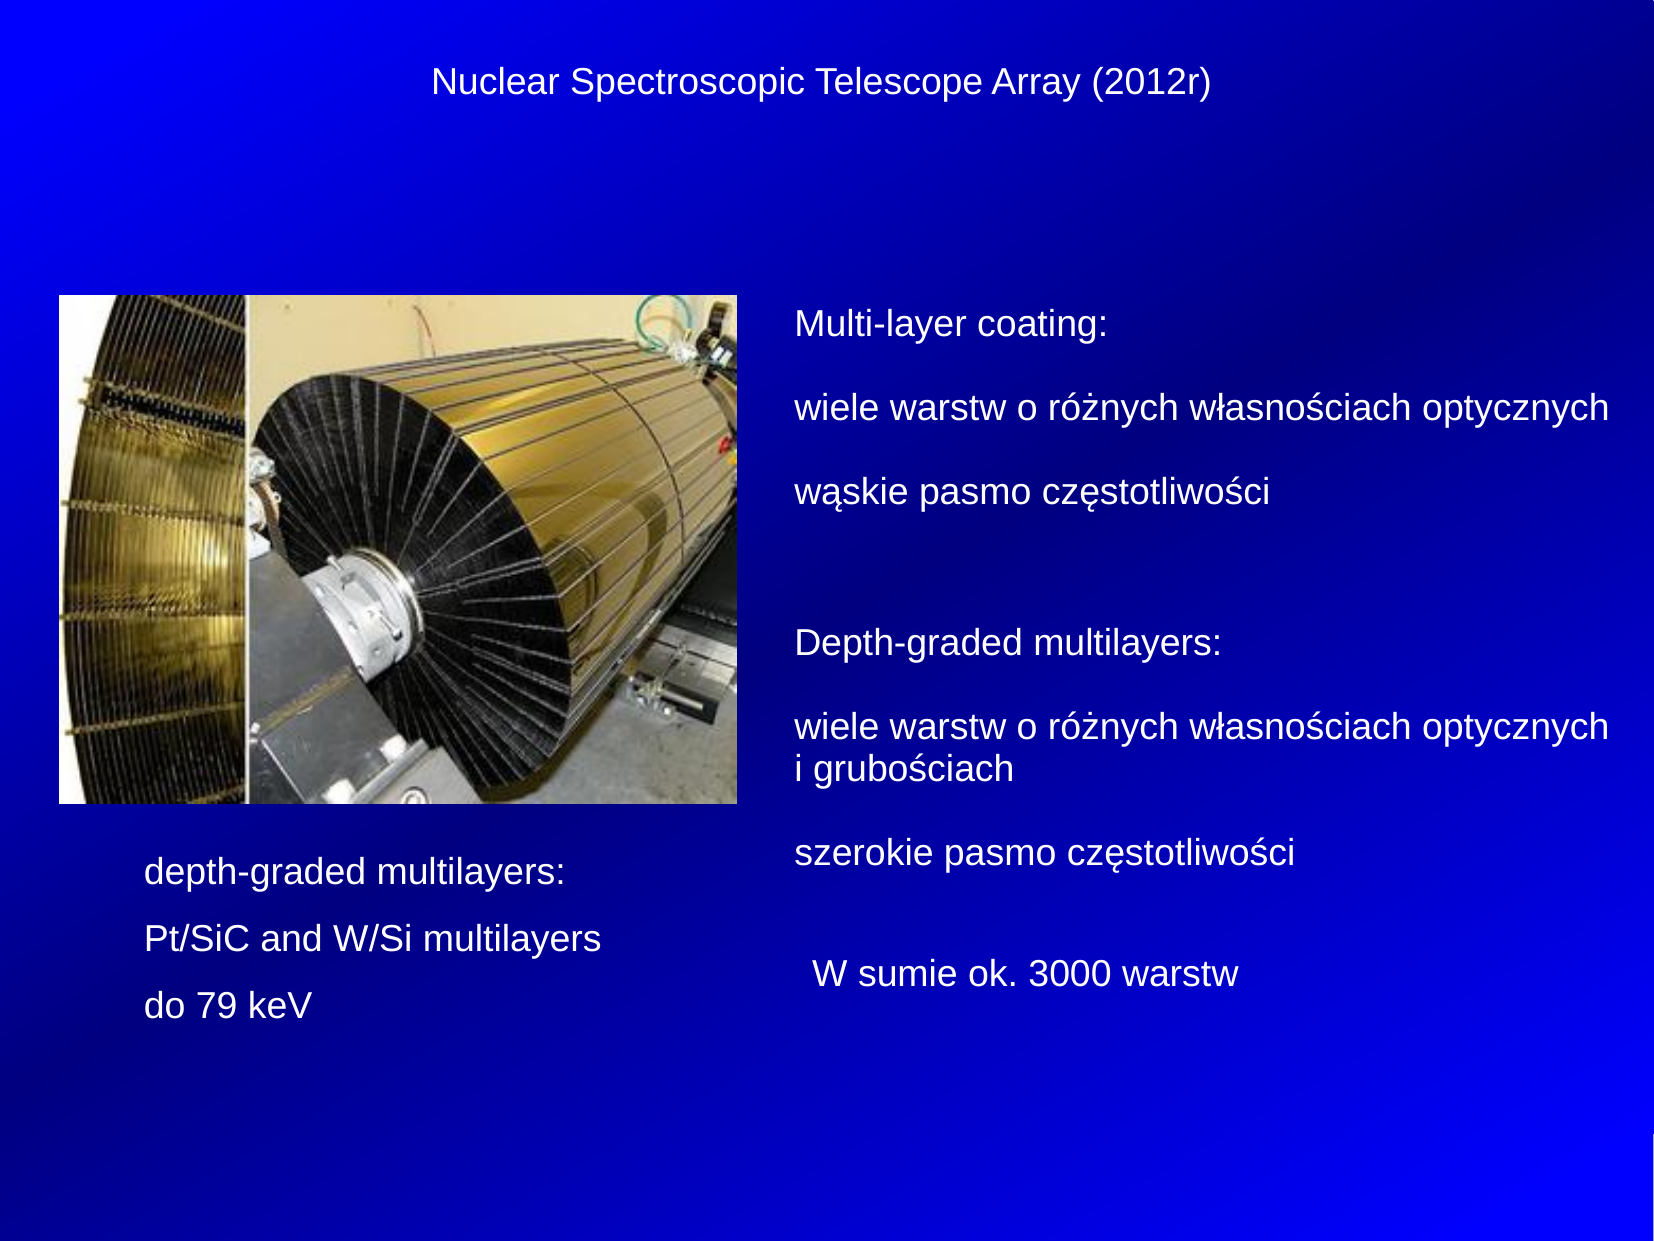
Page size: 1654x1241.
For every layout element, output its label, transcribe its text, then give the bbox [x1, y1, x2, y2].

text_box Depth-graded multilayers: wiele warstw o różnych własnościach optycznych i grubościach szerokie pasmo częstotliwości [779, 614, 1625, 881]
text_box depth-graded multilayers: Pt/SiC and W/Si multilayers do 79 keV [129, 843, 621, 1034]
text_box Nuclear Spectroscopic Telescope Array (2012r) [416, 53, 1238, 110]
picture [59, 295, 737, 804]
text_box Multi-layer coating: wiele warstw o różnych własnościach optycznych wąskie pasmo częstotliwości [779, 295, 1625, 521]
text_box W sumie ok. 3000 warstw [797, 944, 1265, 1002]
